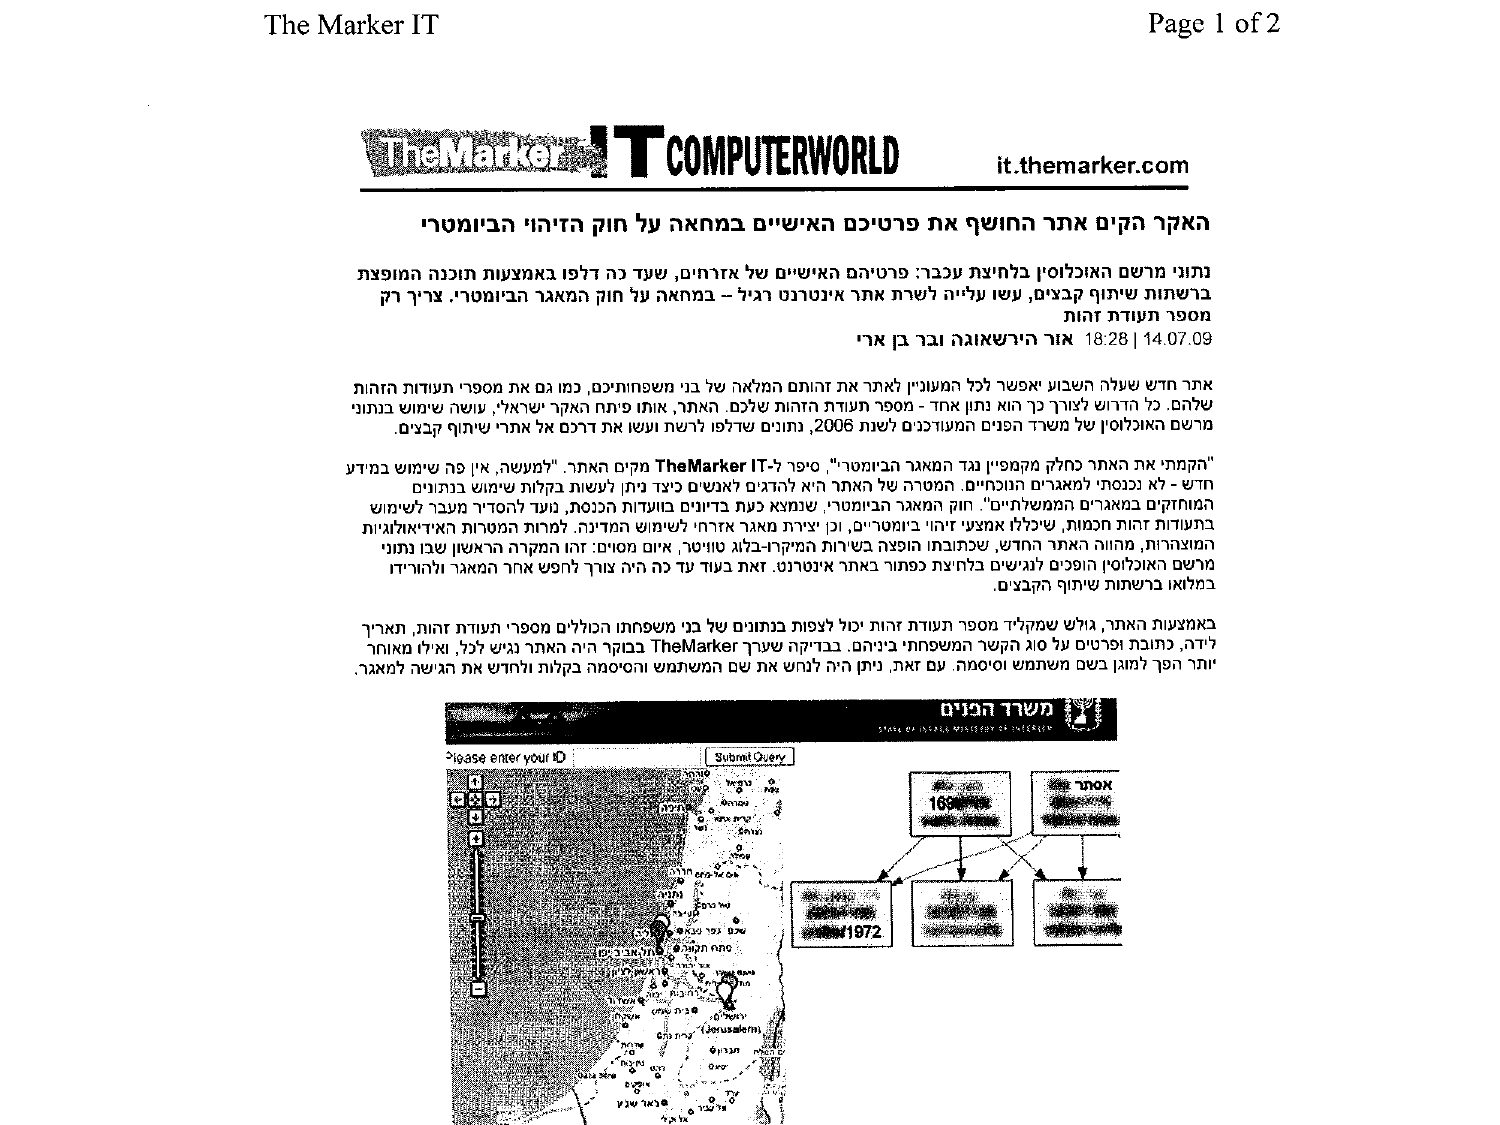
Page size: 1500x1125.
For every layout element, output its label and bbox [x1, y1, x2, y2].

picture [147, 0, 1366, 1125]
